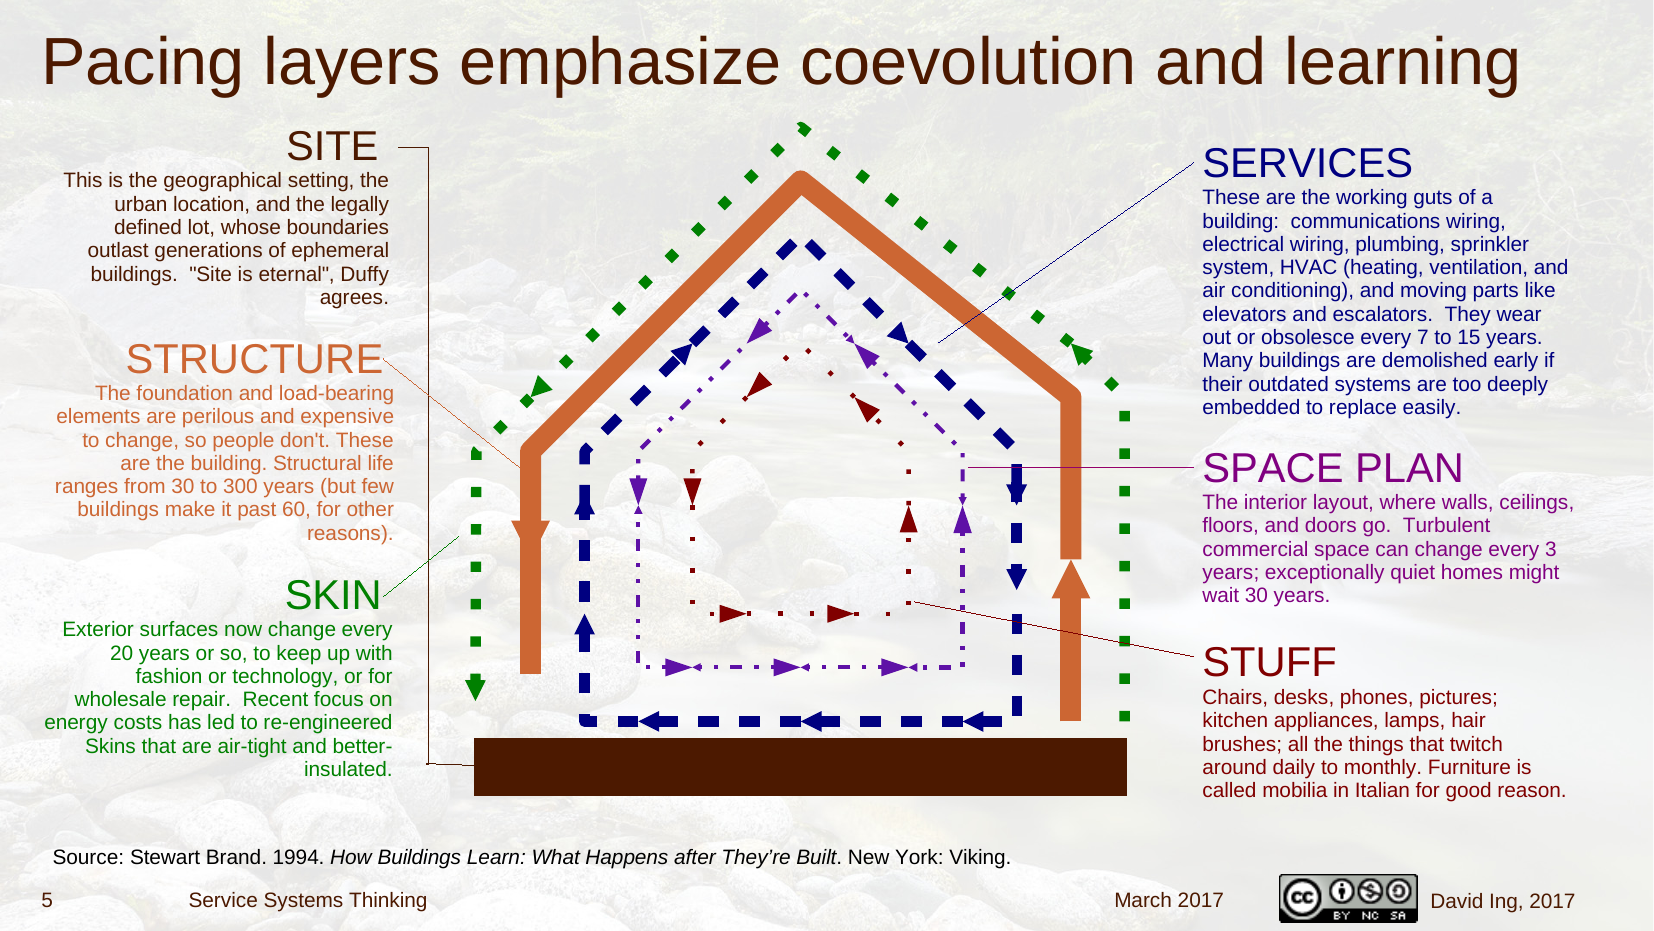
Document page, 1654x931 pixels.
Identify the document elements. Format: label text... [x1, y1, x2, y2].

text_box SITE This is the geographical setting, the urban location, and the legally defined lot, whose boundaries outlast generations of ephemeral buildings. "Site is eternal", Duffy agrees. [48, 115, 410, 327]
text_box SKIN Exterior surfaces now change every 20 years or so, to keep up with fashion or technology, or for wholesale repair. Recent focus on energy costs has led to re-engineered Skins that are air-tight and better-insulated. [29, 564, 410, 798]
text_box STUFF Chairs, desks, phones, pictures; kitchen appliances, lamps, hair brushes; all the things that twitch around daily to monthly. Furniture is called mobilia in Italian for good reason. [1187, 631, 1584, 835]
text_box SERVICES These are the working guts of a building: communications wiring, electrical wiring, plumbing, sprinkler system, HVAC (heating, ventilation, and air conditioning), and moving parts like elevators and escalators. They wear out or obsolesce every 7 to 15 years. Many buildings are demolished early if their outdated systems are too deeply embedded to replace easily. [1187, 132, 1590, 436]
text_box STRUCTURE The foundation and load-bearing elements are perilous and expensive to change, so people don't. These are the building. Structural life ranges from 30 to 300 years (but few buildings make it past 60, for other reasons). [40, 327, 410, 564]
picture [1435, 895, 1442, 906]
picture [0, 0, 1654, 931]
text_box [475, 740, 1125, 795]
title Pacing layers emphasize coevolution and learning [41, 30, 1613, 174]
text_box SPACE PLAN The interior layout, where walls, ceilings, floors, and doors go. Turbulent commercial space can change every 3 years; exceptionally quiet homes might wait 30 years. [1187, 436, 1597, 640]
text_box Source: Stewart Brand. 1994. How Buildings Learn: What Happens after They’re Built. New York: Viking. - [37, 836, 1435, 931]
